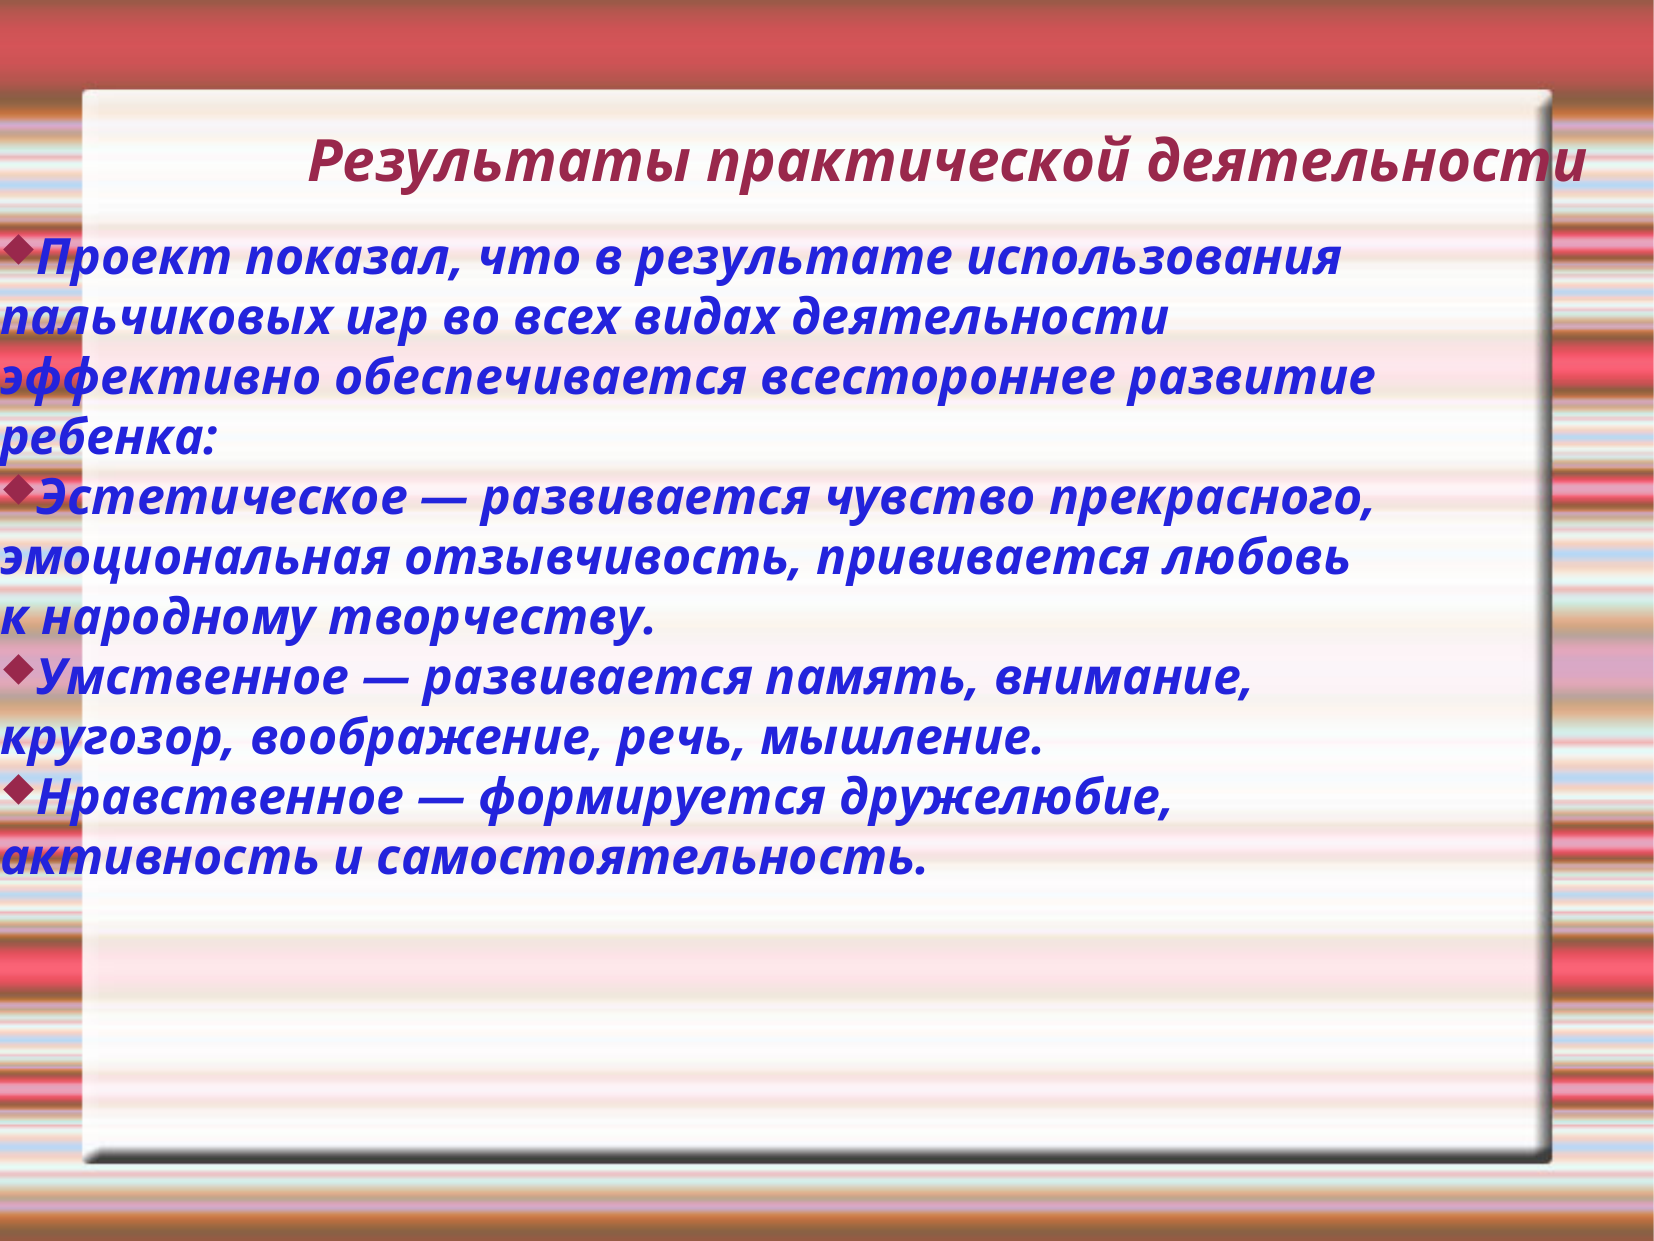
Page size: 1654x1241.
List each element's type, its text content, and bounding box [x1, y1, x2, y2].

list Проект показал, что в результате использования пальчиковых игр во всех видах деятельности эффективно обеспечивается всестороннее развитие ребенка: Эстетическое — развивается чувство прекрасного, эмоциональная отзывчивость, прививается любовь к народному творчеству. Умственное — развивается память, внимание, кругозор, воображение, речь, мышление. Нравственное — формируется дружелюбие, активность и самостоятельность. [0, 224, 1382, 1142]
title Результаты практической деятельности [241, 114, 1654, 201]
